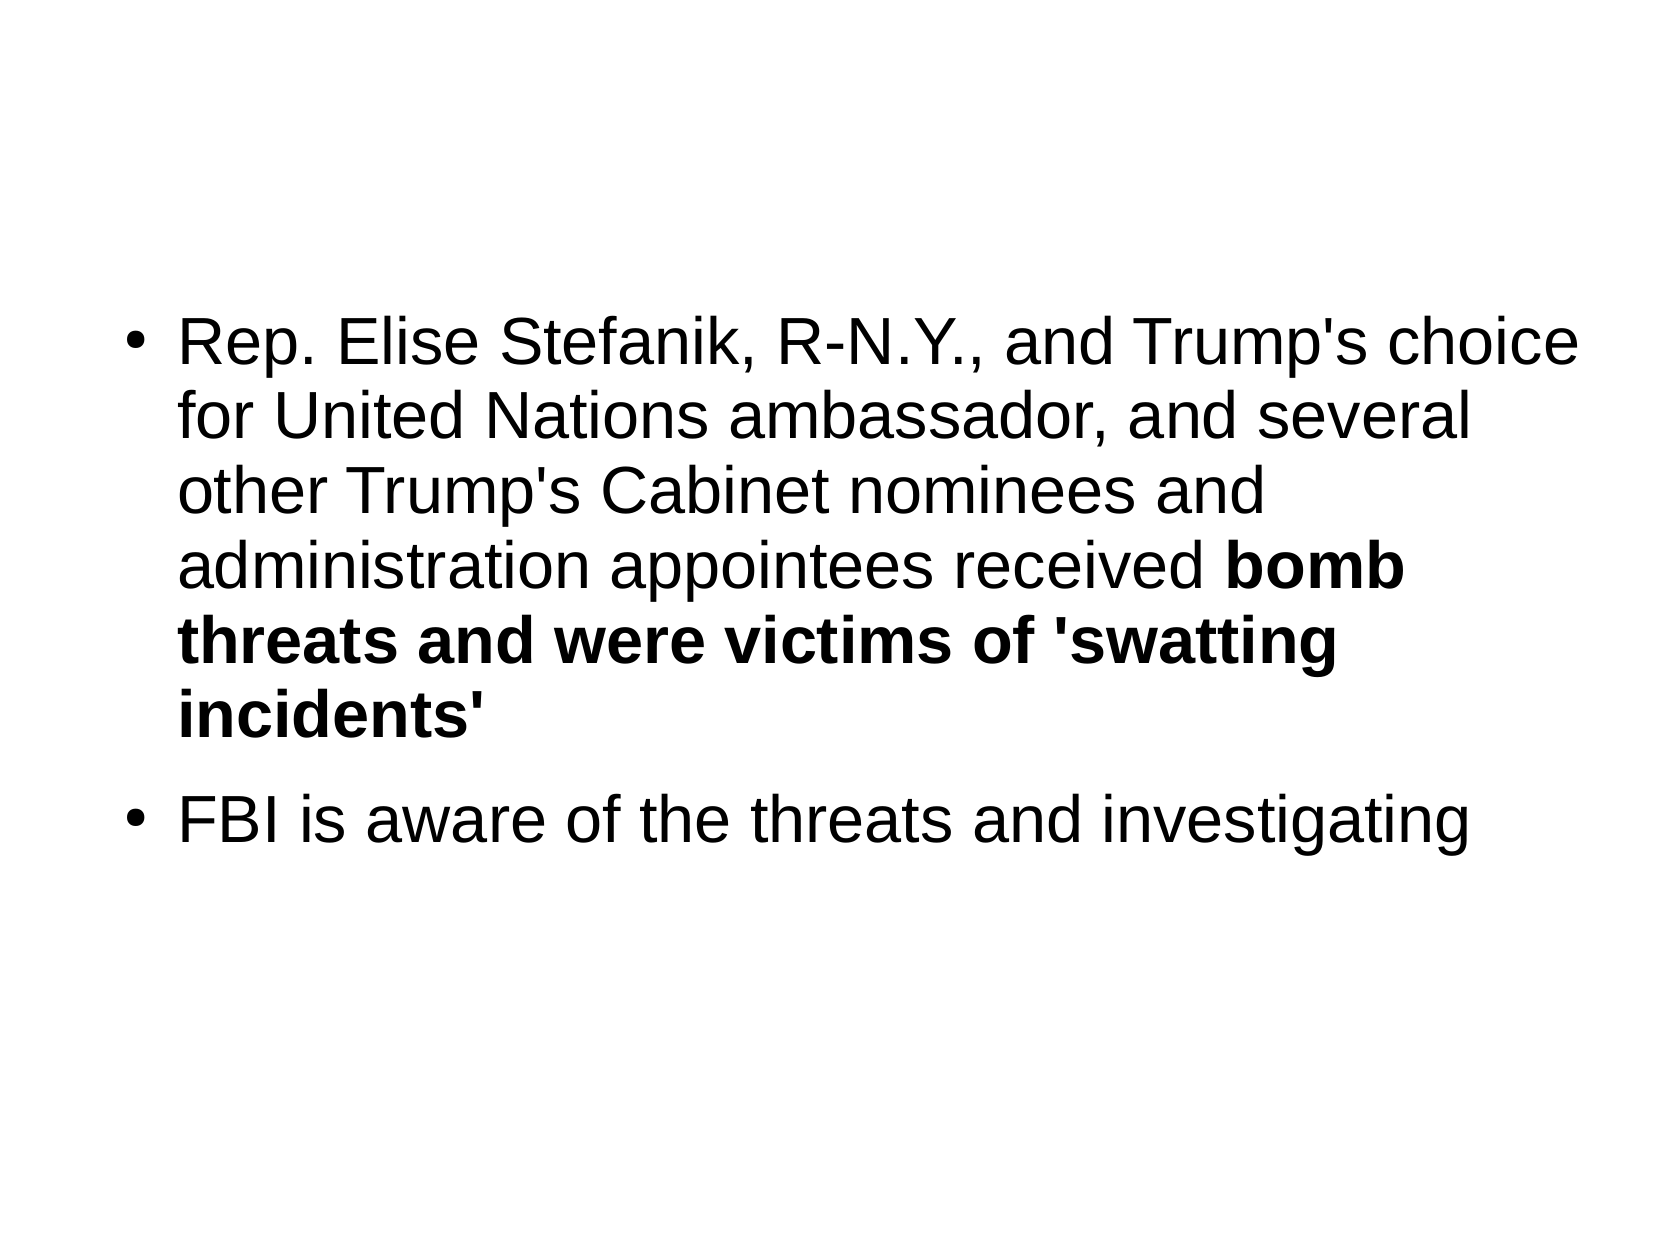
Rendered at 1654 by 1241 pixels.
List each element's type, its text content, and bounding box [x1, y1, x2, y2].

list Rep. Elise Stefanik, R-N.Y., and Trump's choice for United Nations ambassador, and several other Trump's Cabinet nominees and administration appointees received bomb threats and were victims of 'swatting incidents' FBI is aware of the threats and investigating [106, 303, 1595, 1123]
